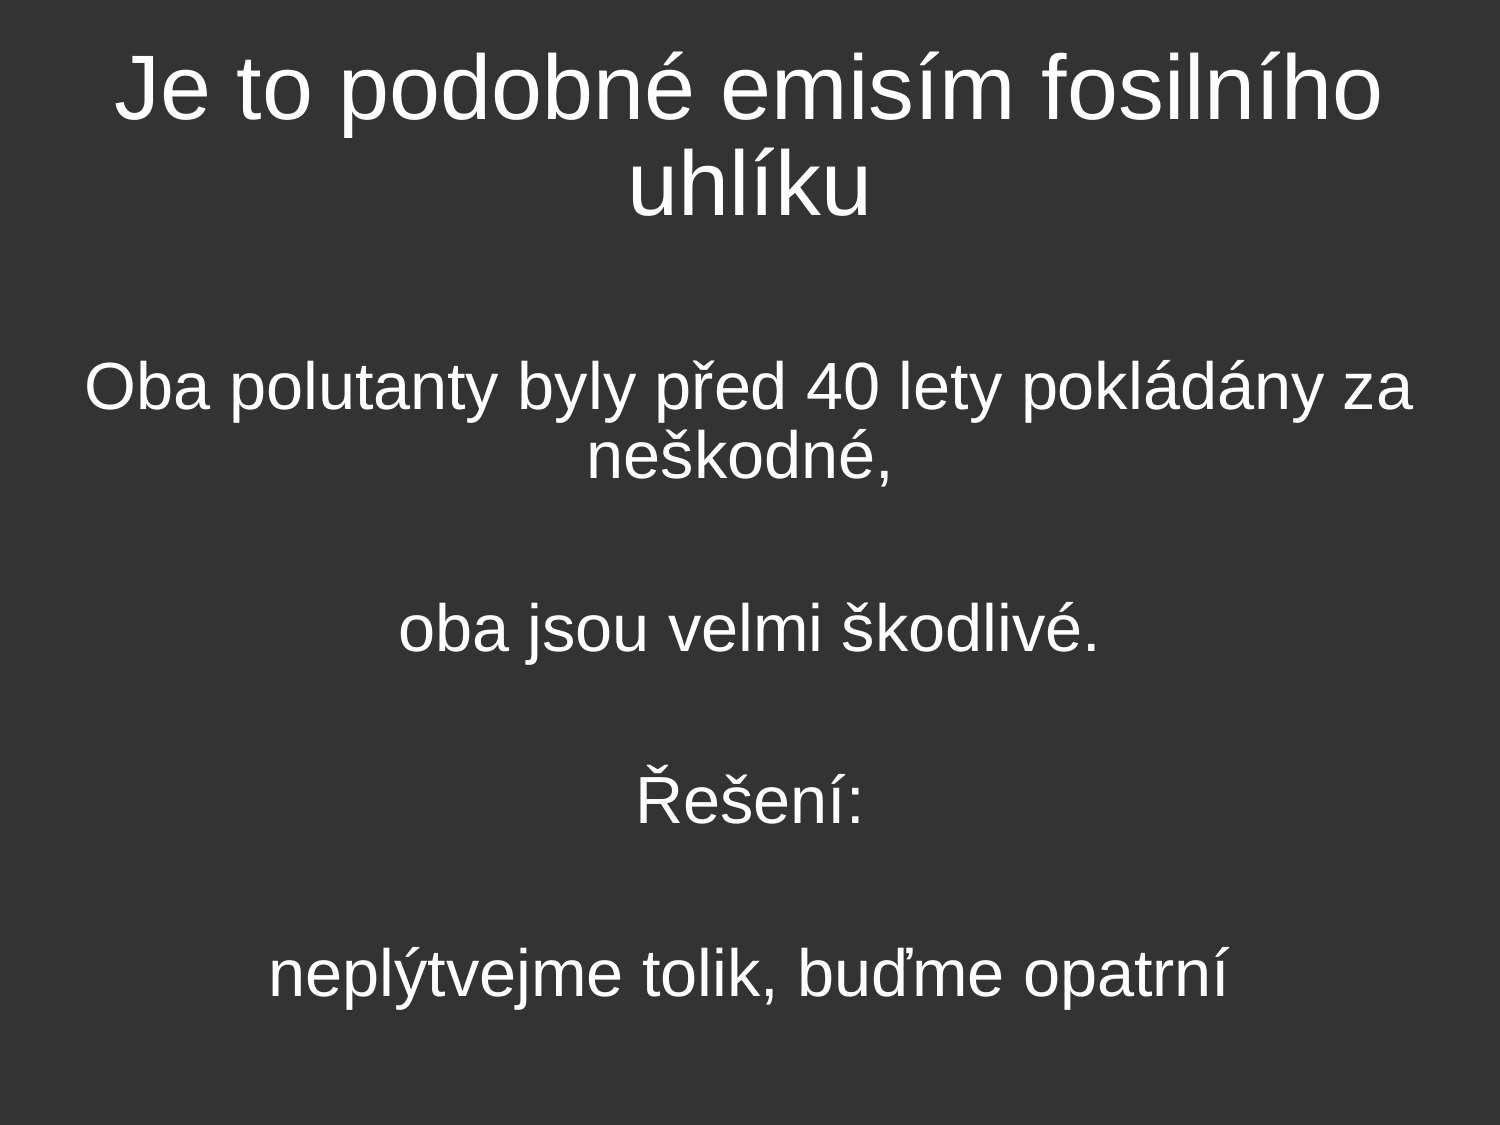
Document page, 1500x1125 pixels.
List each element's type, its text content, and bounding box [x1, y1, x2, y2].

title Je to podobné emisím fosilního uhlíku [75, 21, 1425, 257]
list Oba polutanty byly před 40 lety pokládány za neškodné, oba jsou velmi škodlivé. Řešení: neplýtvejme tolik, buďme opatrní [75, 262, 1425, 1097]
